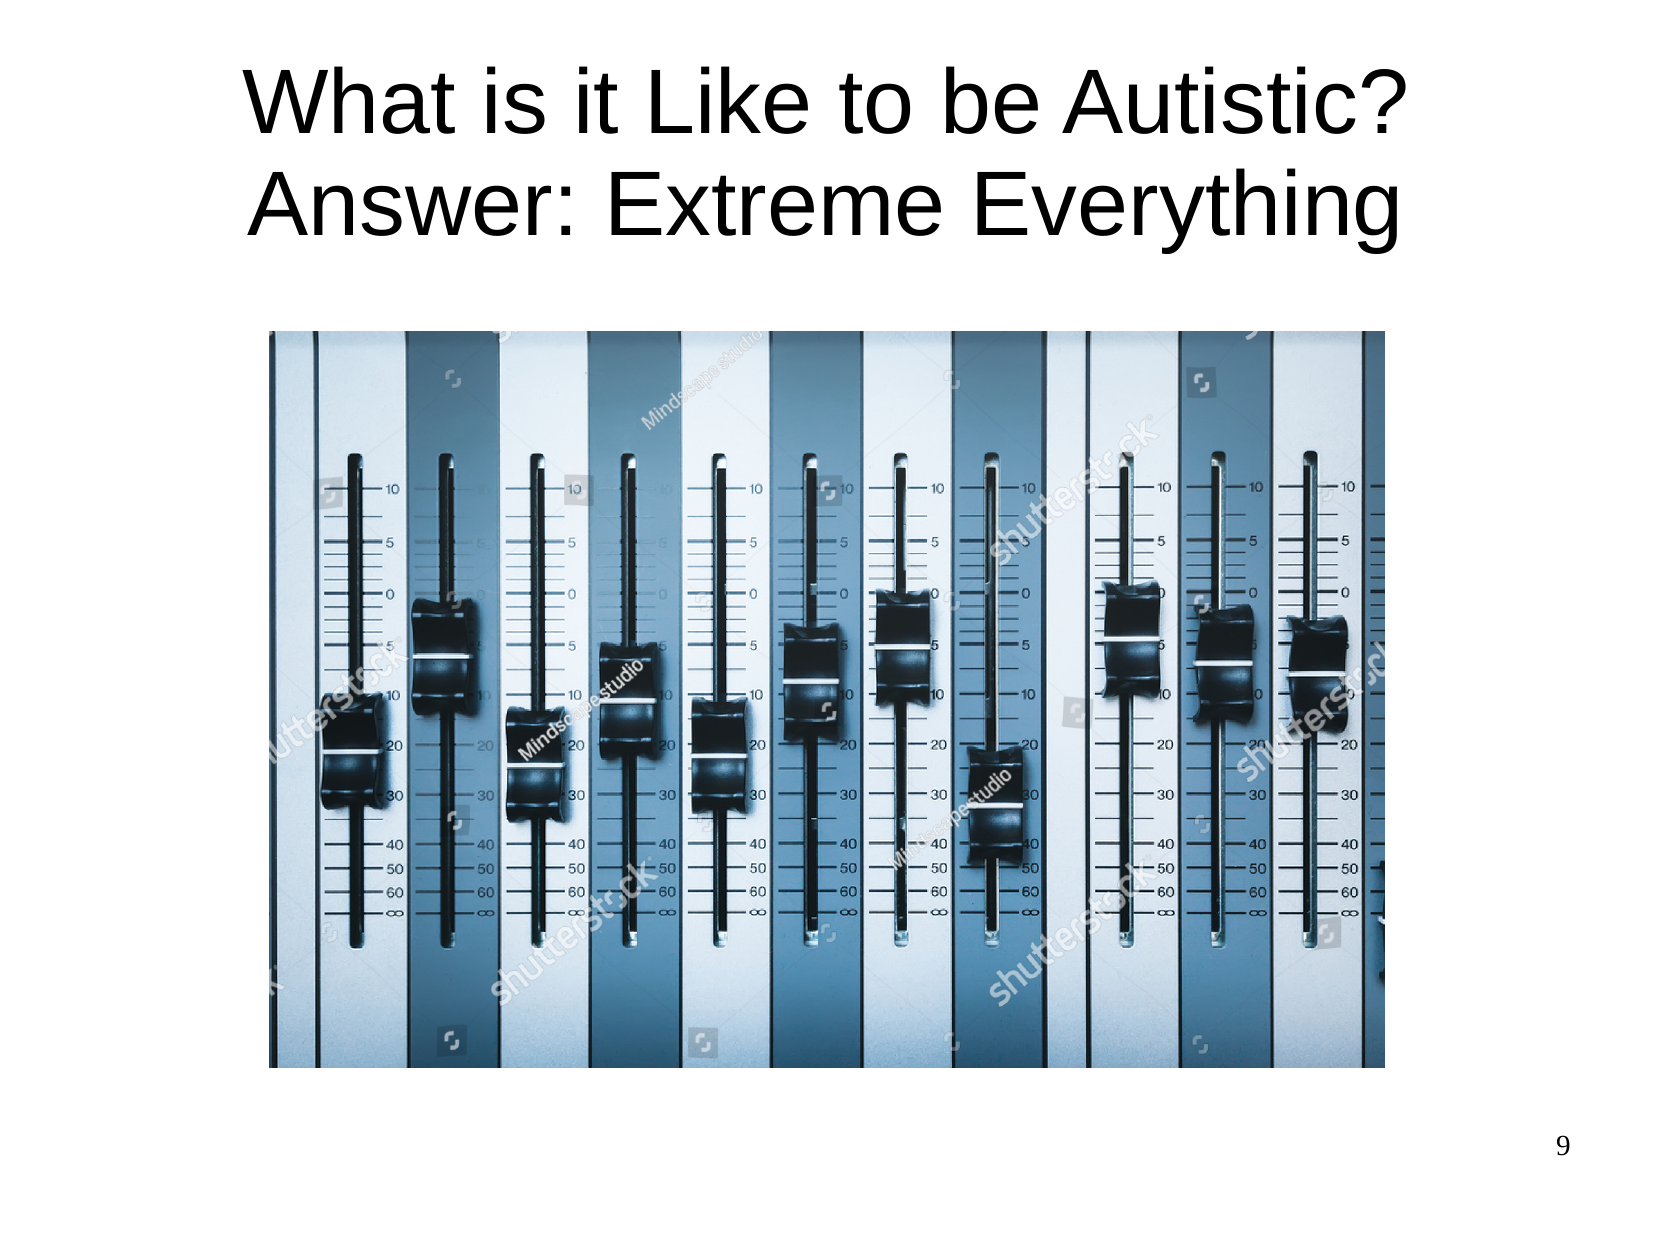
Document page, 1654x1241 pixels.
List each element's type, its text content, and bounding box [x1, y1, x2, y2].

title What is it Like to be Autistic? Answer: Extreme Everything [82, 49, 1571, 257]
picture [269, 331, 1385, 1068]
